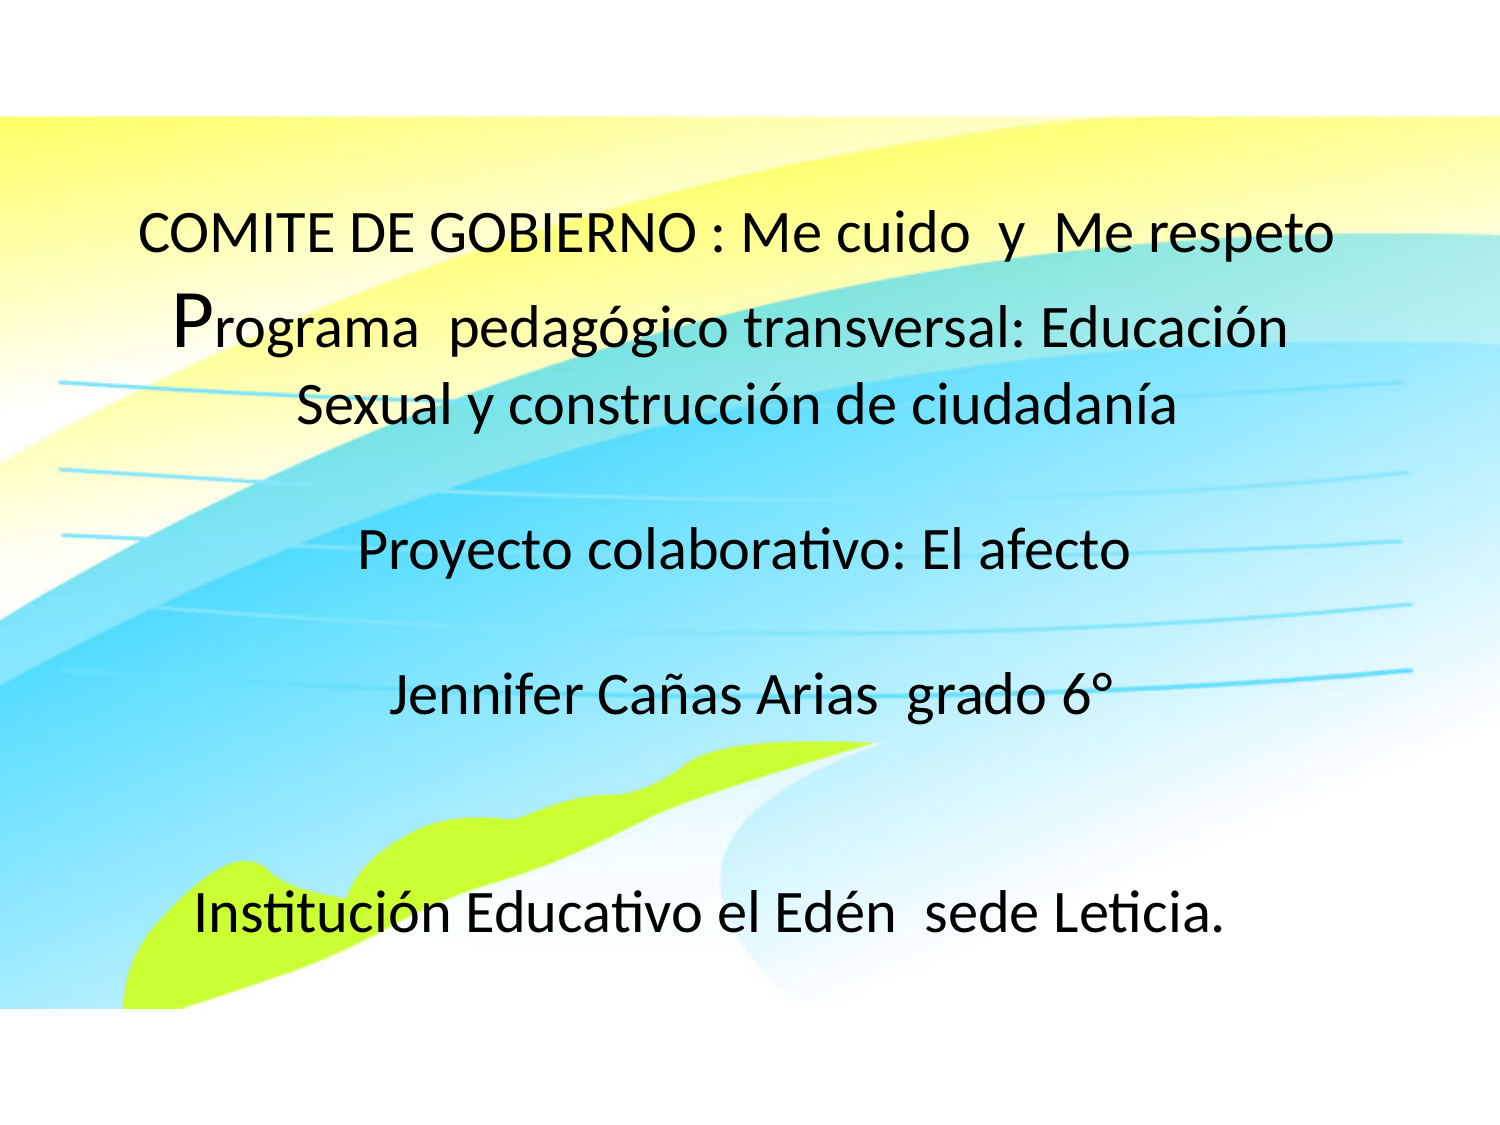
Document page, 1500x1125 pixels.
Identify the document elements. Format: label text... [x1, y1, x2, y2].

title COMITE DE GOBIERNO : Me cuido y Me respeto Programa pedagógico transversal: Educación Sexual y construcción de ciudadanía Proyecto colaborativo: El afecto Jennifer Cañas Arias grado 6° Institución Educativo el Edén sede Leticia. [100, 184, 1376, 901]
picture [0, 116, 1500, 1009]
